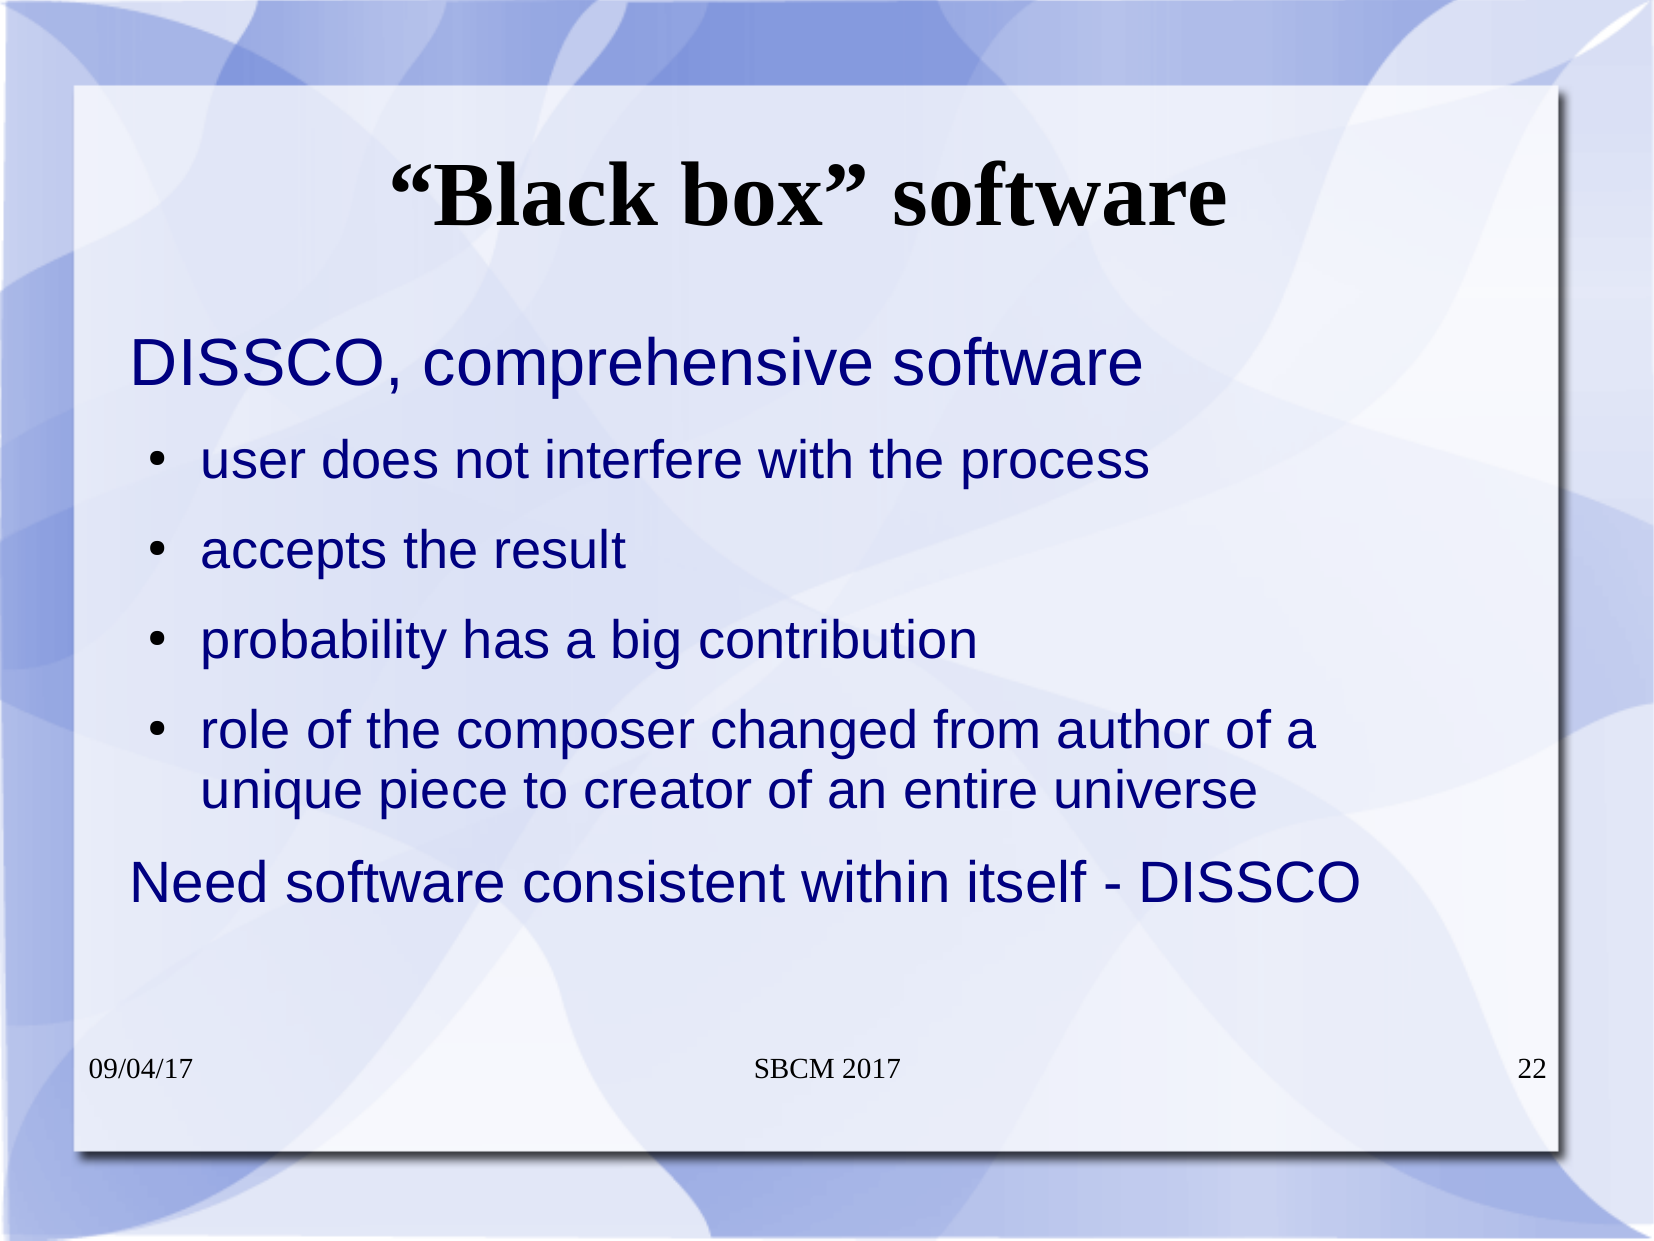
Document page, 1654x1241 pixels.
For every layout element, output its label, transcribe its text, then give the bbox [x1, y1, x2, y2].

list DISSCO, comprehensive software user does not interfere with the process accepts the result probability has a big contribution role of the composer changed from author of a unique piece to creator of an entire universe Need software consistent within itself - DISSCO [129, 324, 1489, 960]
title “Black box” software [82, 98, 1536, 291]
picture [0, 0, 1654, 1241]
